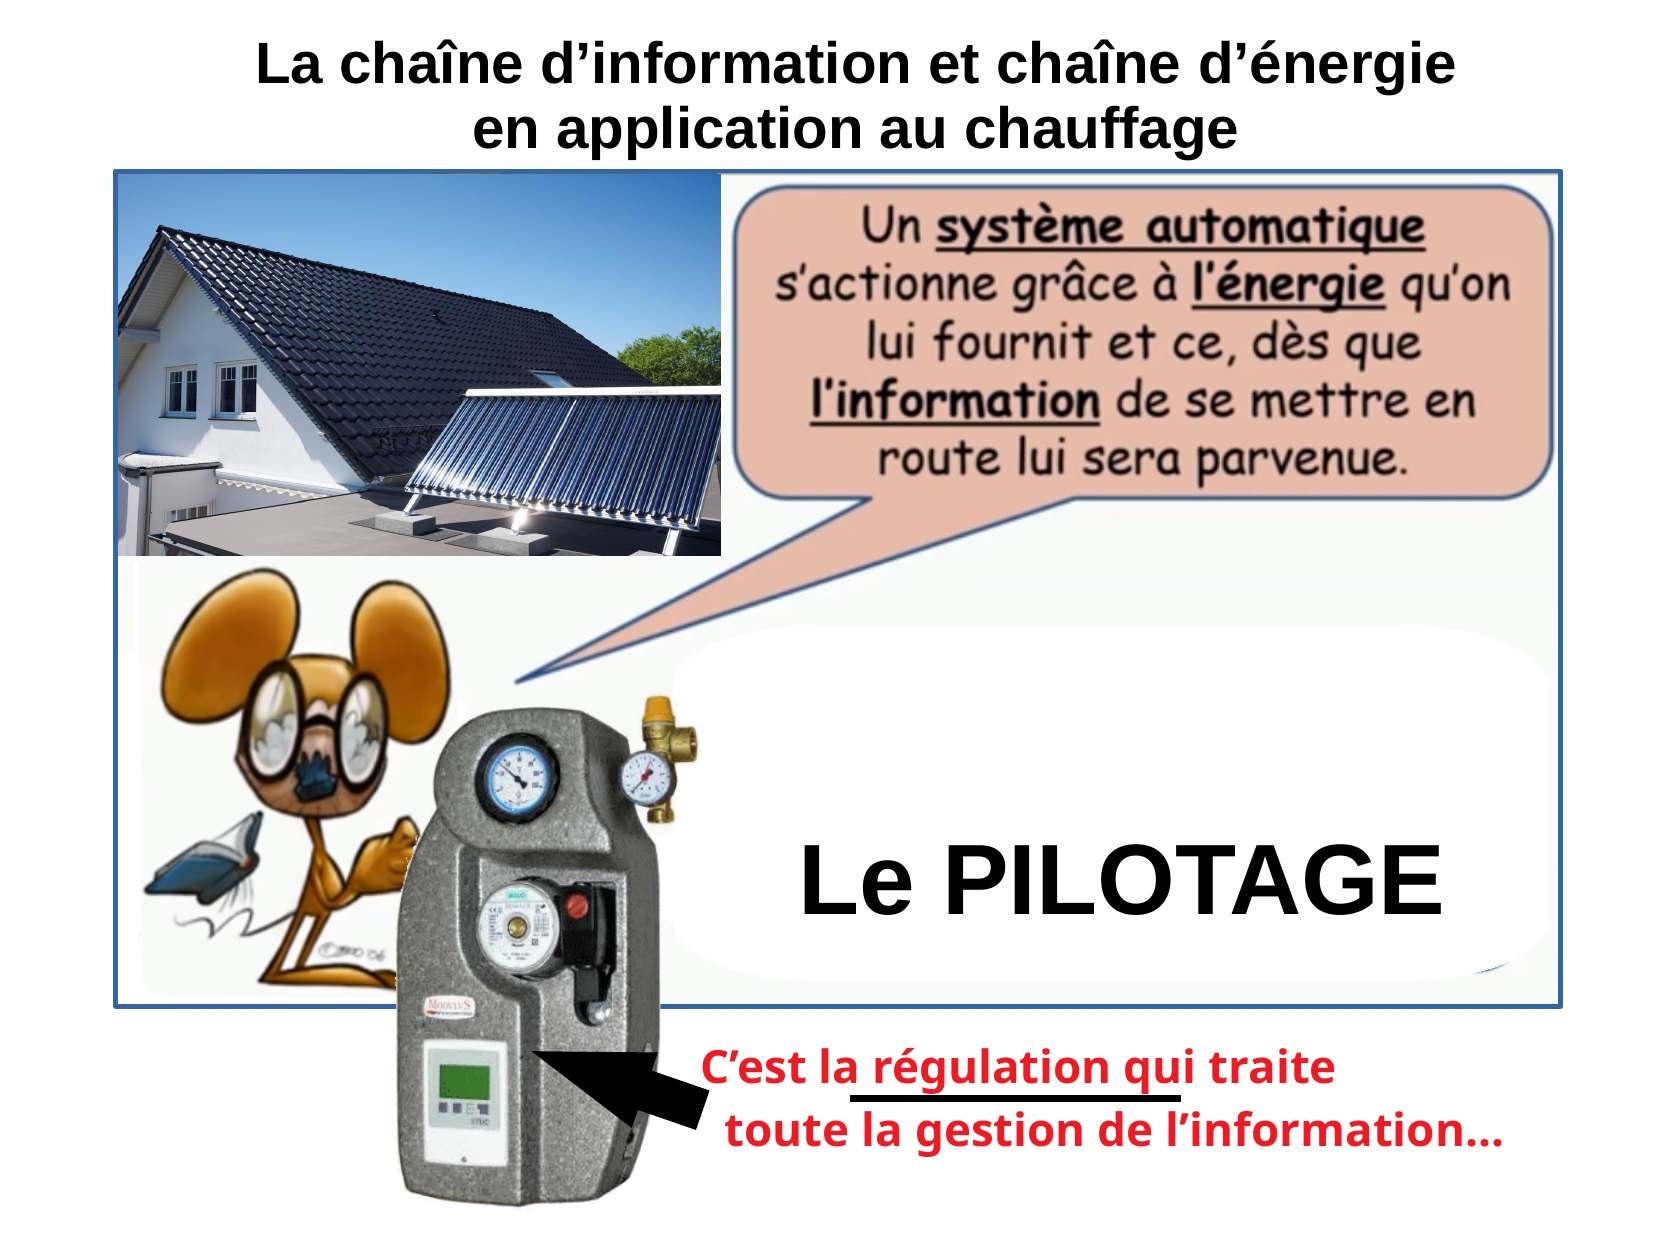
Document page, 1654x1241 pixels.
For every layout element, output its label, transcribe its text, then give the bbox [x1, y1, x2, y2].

text_box [673, 625, 1548, 981]
text_box C’est la régulation qui traite toute la gestion de l’information... [625, 1027, 1619, 1172]
picture [118, 173, 1559, 1217]
text_box La chaîne d’information et chaîne d’énergie en application au chauffage [165, 23, 1548, 169]
text_box Le PILOTAGE [744, 803, 1501, 957]
